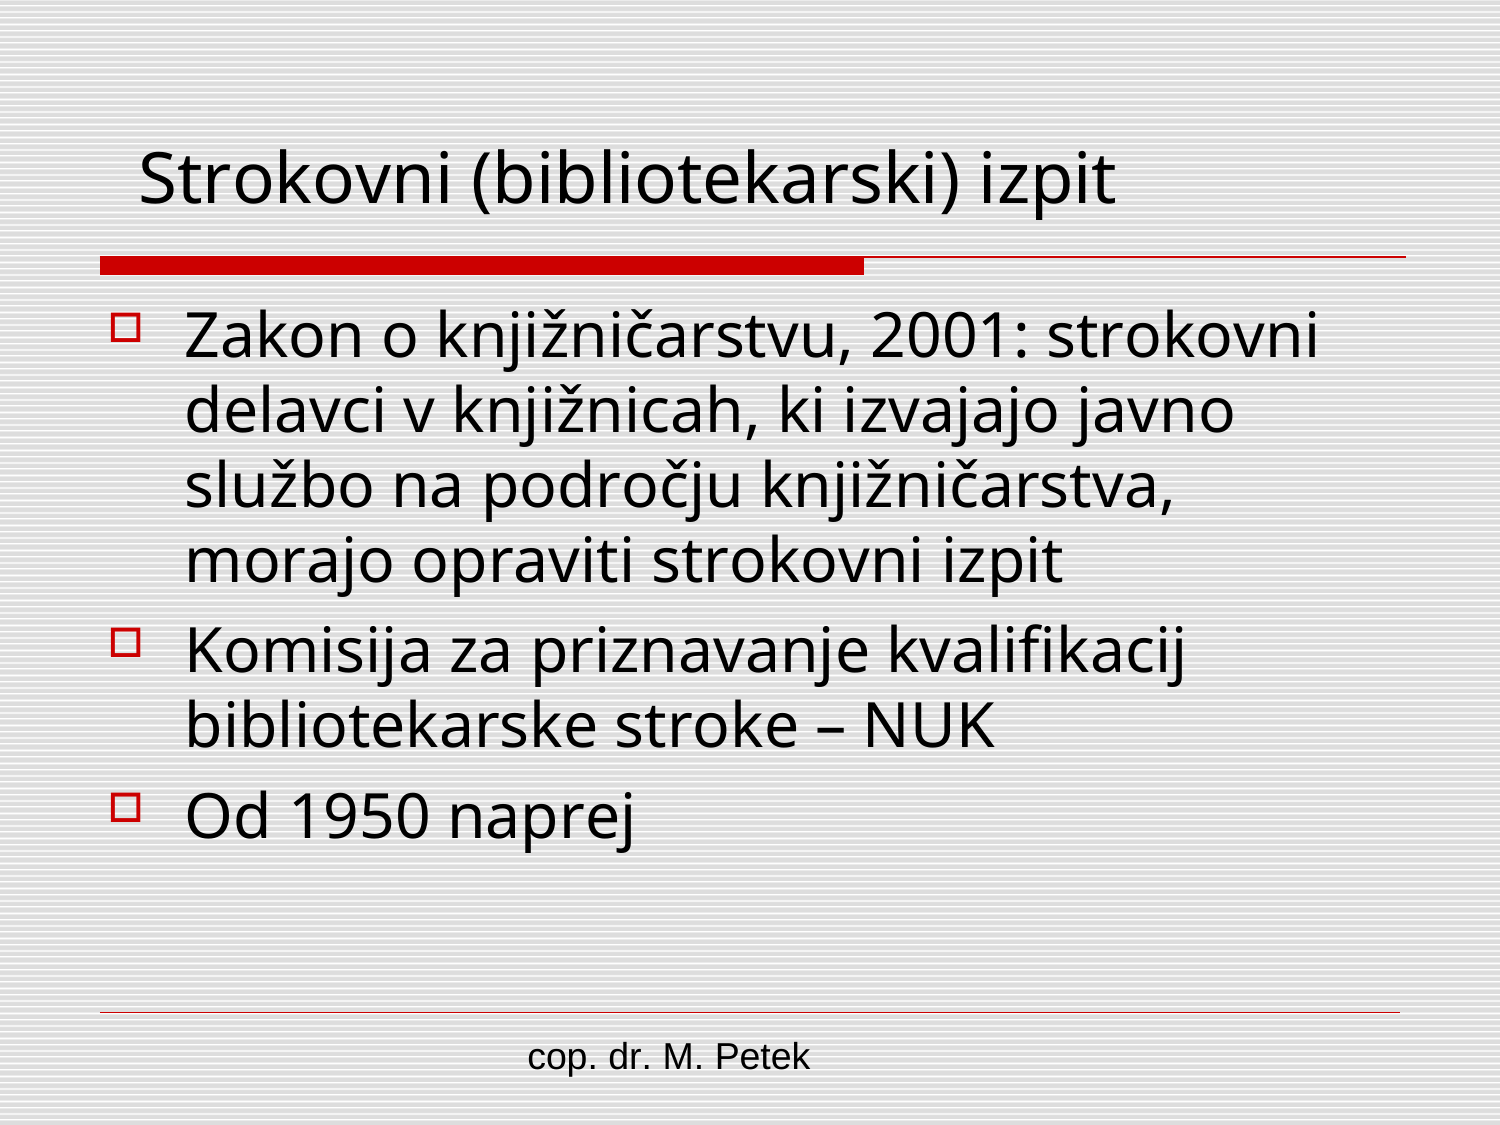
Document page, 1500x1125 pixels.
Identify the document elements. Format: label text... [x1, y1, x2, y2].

title Strokovni (bibliotekarski) izpit [123, 37, 1463, 225]
picture [0, 0, 1500, 1125]
list Zakon o knjižničarstvu, 2001: strokovni delavci v knjižnicah, ki izvajajo javno službo na področju knjižničarstva, morajo opraviti strokovni izpit Komisija za priznavanje kvalifikacij bibliotekarske stroke – NUK Od 1950 naprej [92, 287, 1406, 988]
